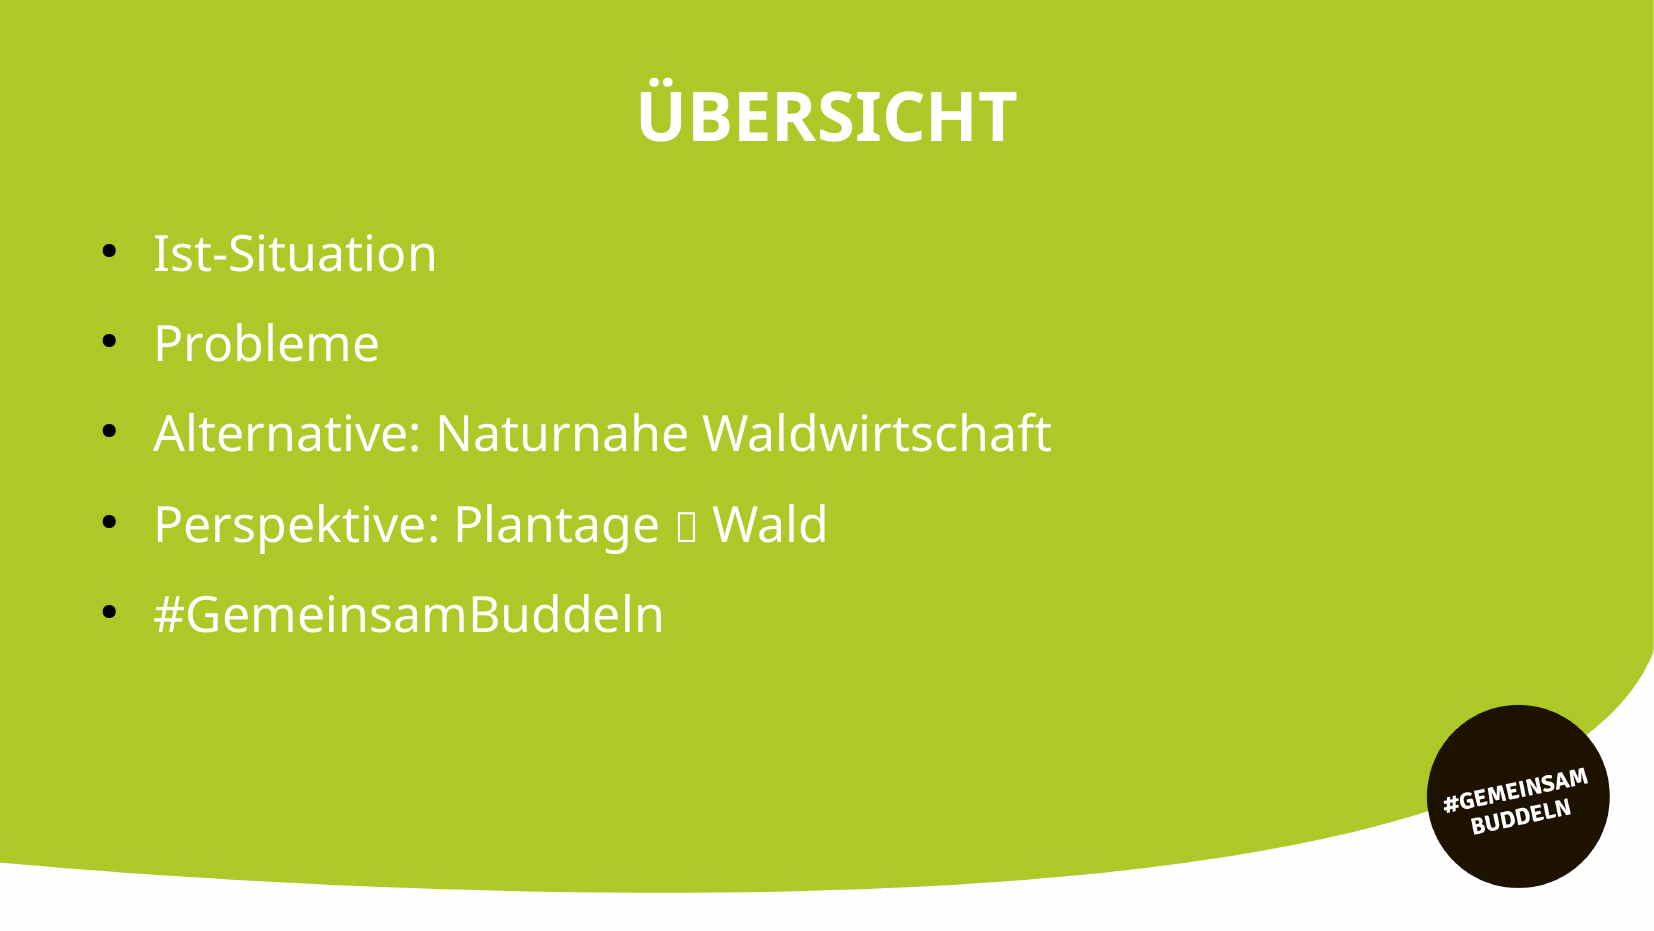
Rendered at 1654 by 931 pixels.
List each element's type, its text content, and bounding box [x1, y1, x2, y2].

picture [0, 0, 1654, 931]
list Ist-Situation Probleme Alternative: Naturnahe Waldwirtschaft Perspektive: Plantage  Wald #GemeinsamBuddeln [82, 217, 1571, 758]
title ÜBERSICHT [82, 37, 1571, 193]
